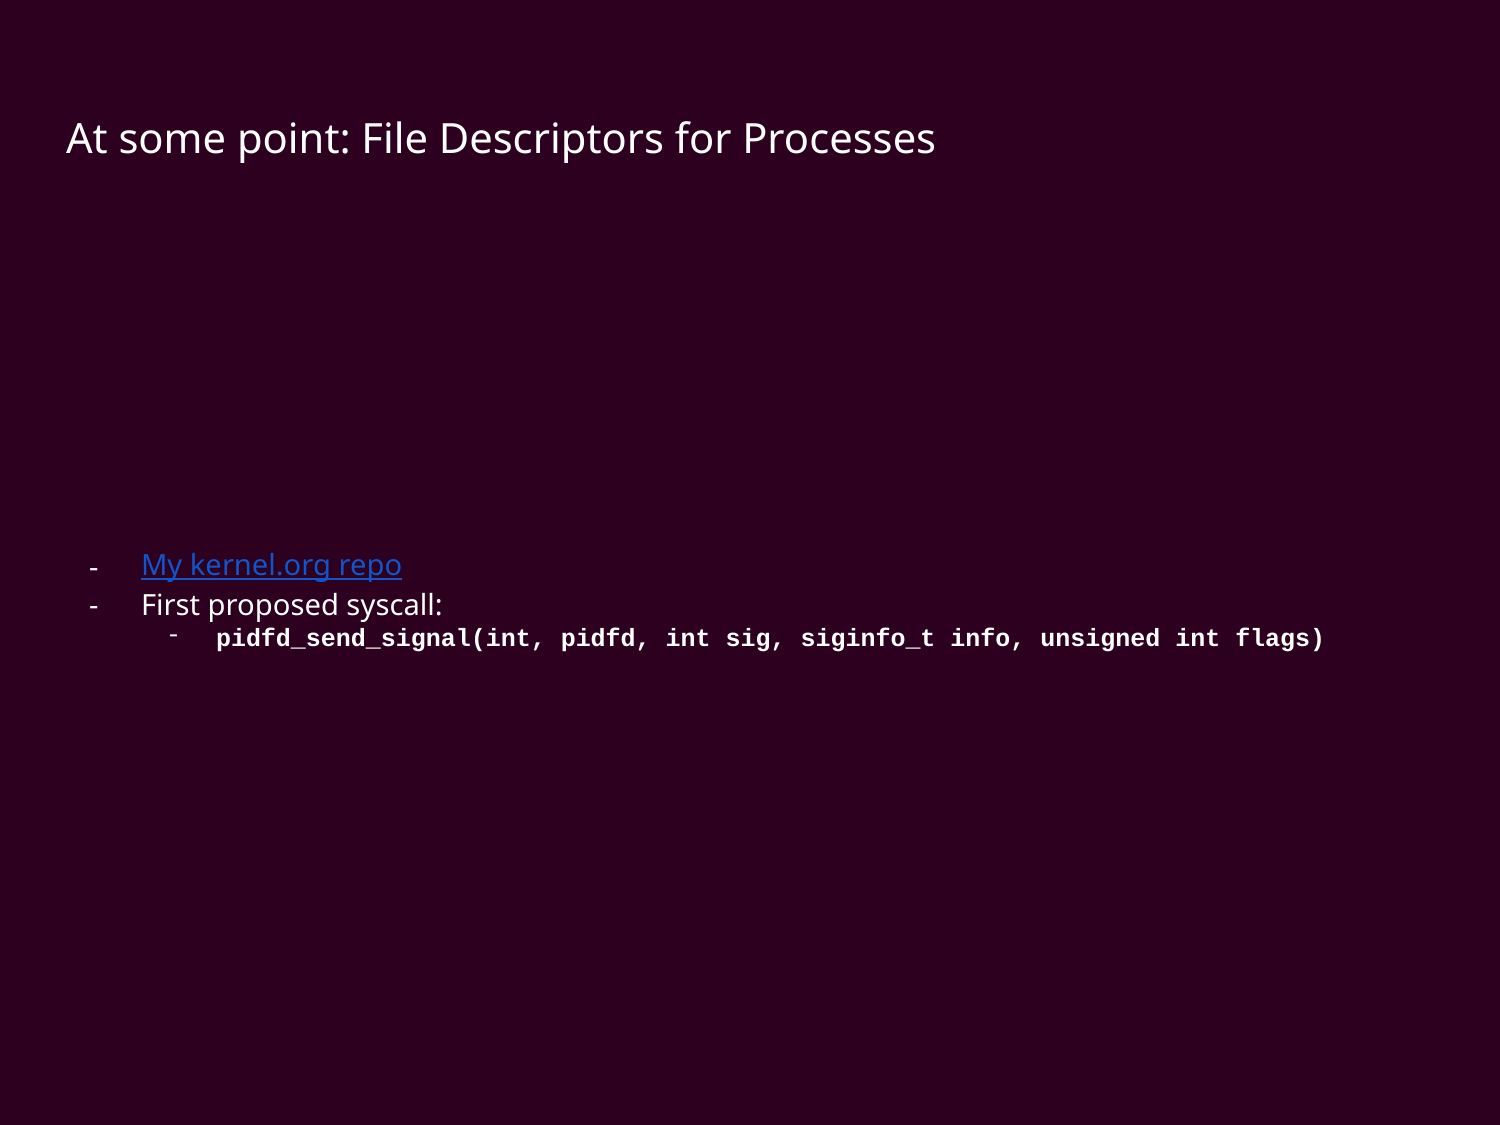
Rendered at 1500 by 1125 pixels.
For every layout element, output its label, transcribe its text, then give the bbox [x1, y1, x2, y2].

text_box My kernel.org repo First proposed syscall: pidfd_send_signal(int, pidfd, int sig, siginfo_t info, unsigned int flags) [51, 224, 1440, 974]
text_box At some point: File Descriptors for Processes [51, 97, 1449, 223]
